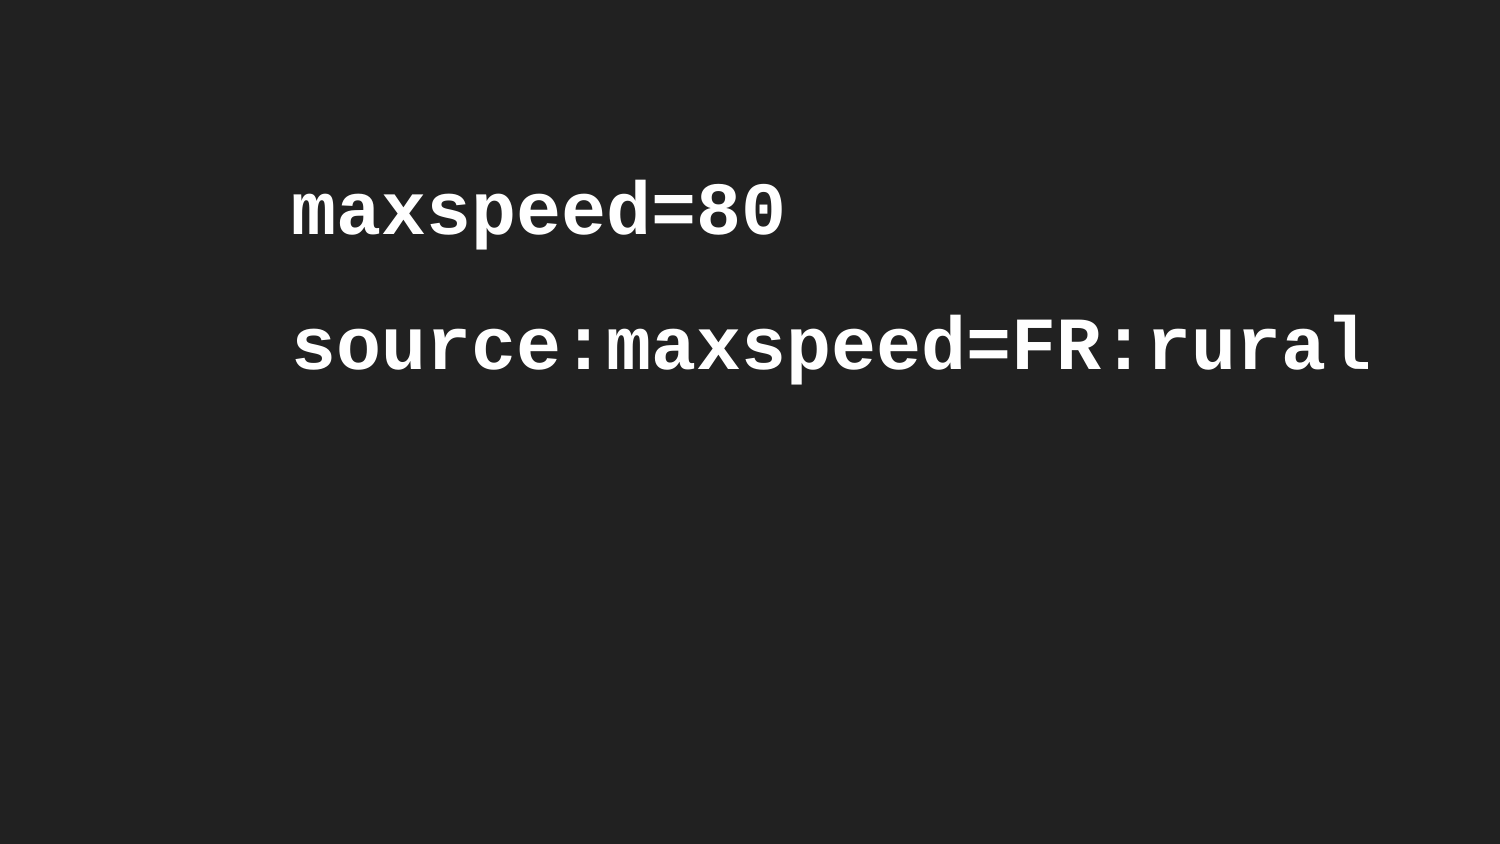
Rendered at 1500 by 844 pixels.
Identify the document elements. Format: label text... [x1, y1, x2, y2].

title maxspeed=80 source:maxspeed=FR:rural [51, 99, 1449, 755]
